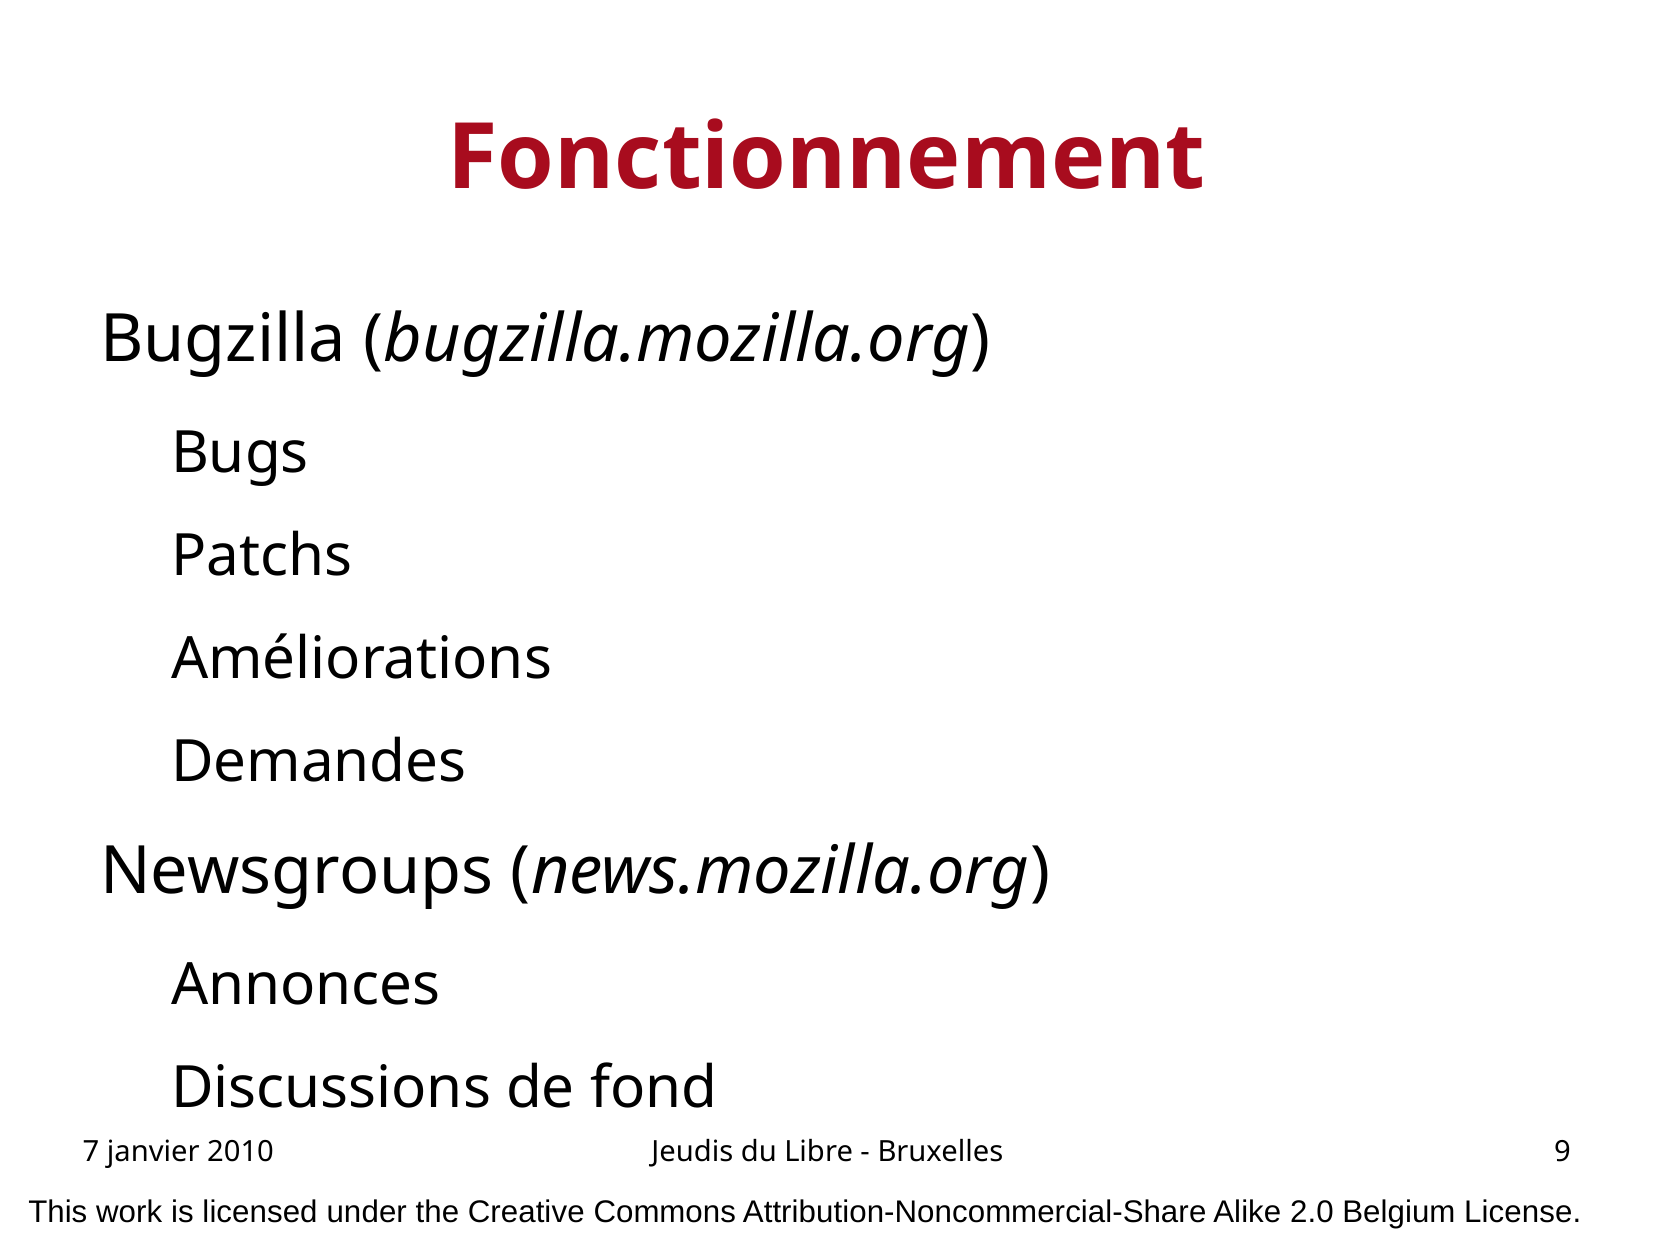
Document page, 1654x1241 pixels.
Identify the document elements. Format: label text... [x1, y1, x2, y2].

list Bugzilla (bugzilla.mozilla.org) Bugs Patchs Améliorations Demandes Newsgroups (news.mozilla.org) Annonces Discussions de fond [82, 290, 1571, 1094]
text_box This work is licensed under the Creative Commons Attribution-Noncommercial-Share Alike 2.0 Belgium License. [13, 1187, 1654, 1241]
title Fonctionnement [82, 56, 1571, 250]
